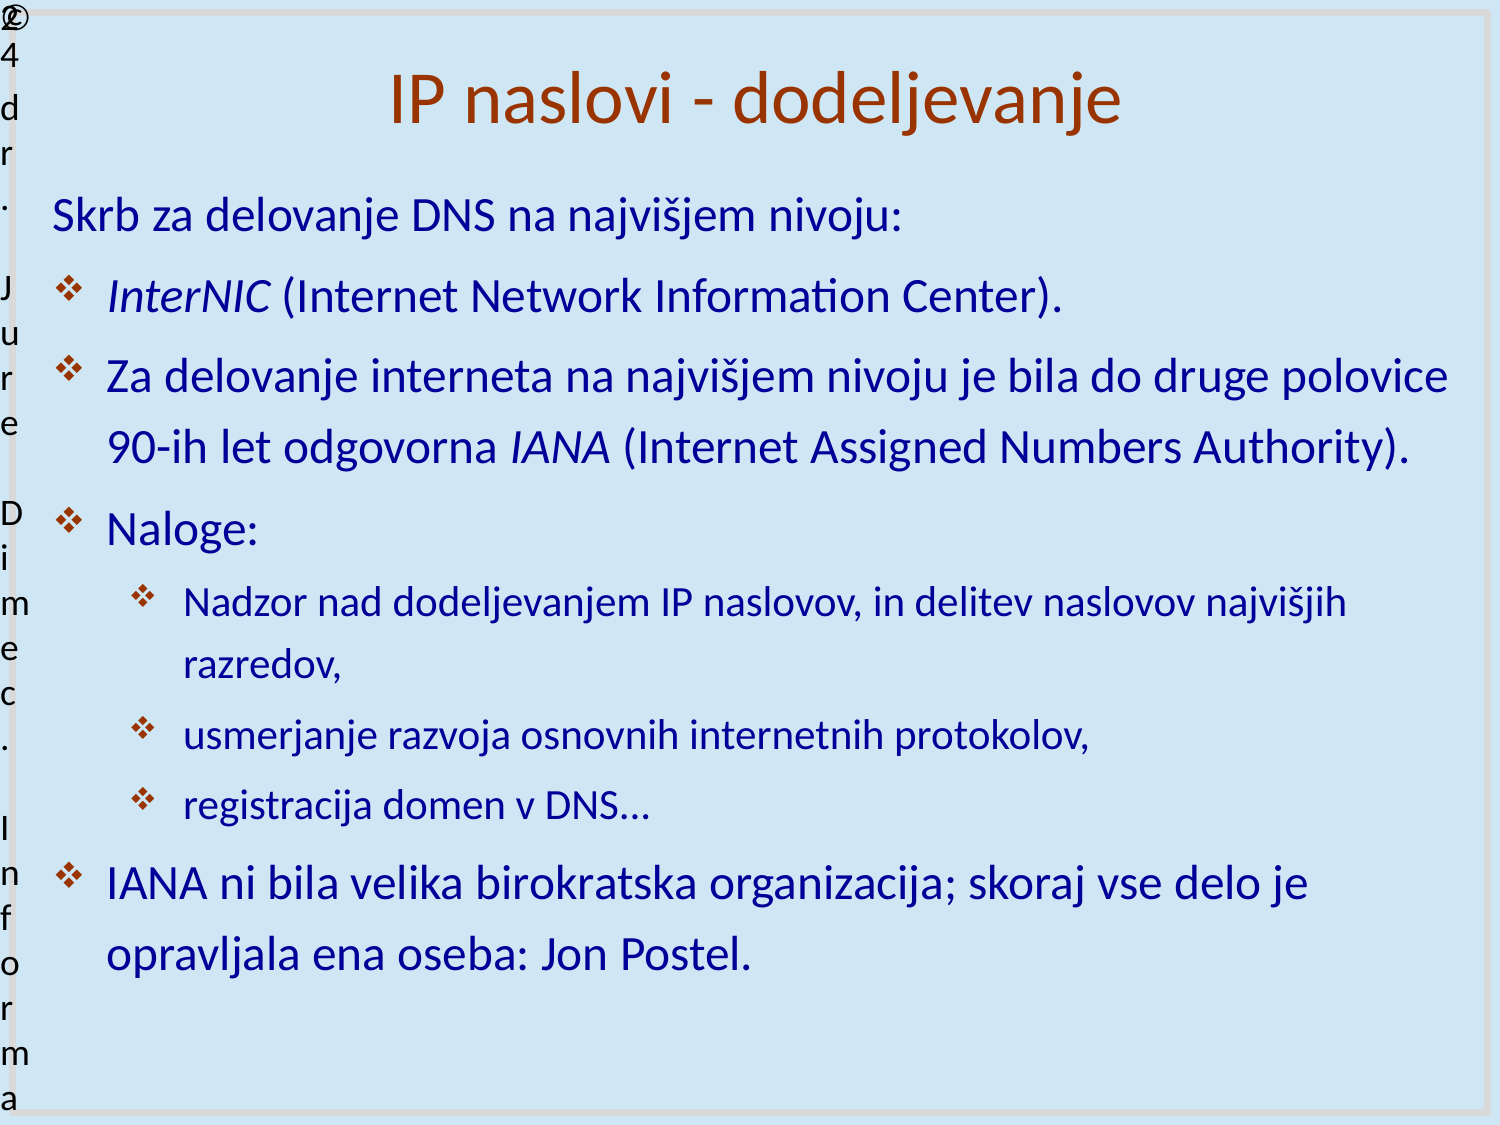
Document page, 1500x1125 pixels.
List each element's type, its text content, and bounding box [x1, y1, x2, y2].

title IP naslovi - dodeljevanje [37, 37, 1475, 150]
list Skrb za delovanje DNS na najvišjem nivoju: InterNIC (Internet Network Information Center). Za delovanje interneta na najvišjem nivoju je bila do druge polovice 90-ih let odgovorna IANA (Internet Assigned Numbers Authority). Naloge: Nadzor nad dodeljevanjem IP naslovov, in delitev naslovov najvišjih razredov, usmerjanje razvoja osnovnih internetnih protokolov, registracija domen v DNS... IANA ni bila velika birokratska organizacija; skoraj vse delo je opravljala ena oseba: Jon Postel. [37, 162, 1475, 1050]
